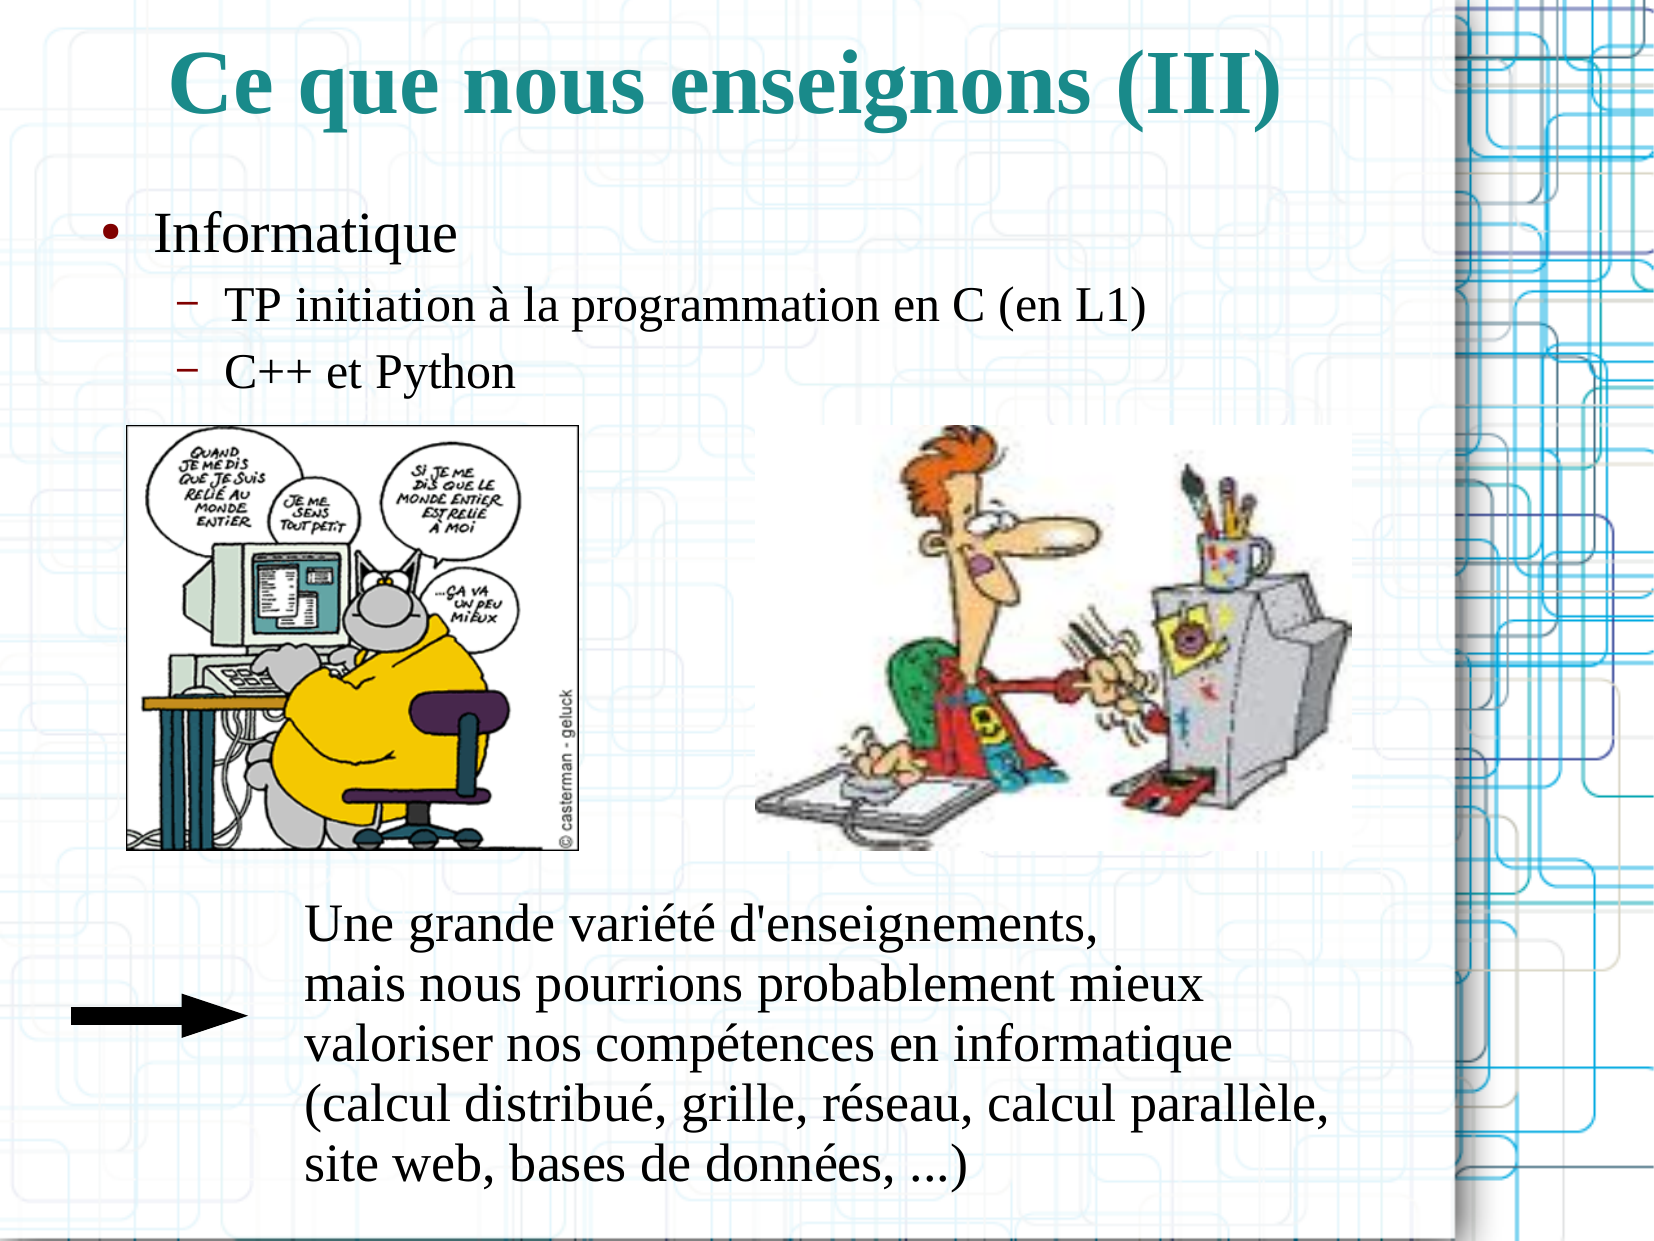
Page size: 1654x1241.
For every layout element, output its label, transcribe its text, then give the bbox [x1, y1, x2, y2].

picture [0, 0, 1654, 1241]
list Informatique TP initiation à la programmation en C (en L1) C++ et Python [82, 200, 1418, 921]
title Ce que nous enseignons (III) [0, 29, 1453, 136]
text_box Une grande variété d'enseignements, mais nous pourrions probablement mieux valoriser nos compétences en informatique (calcul distribué, grille, réseau, calcul parallèle, site web, bases de données, ...) [289, 885, 1346, 1201]
